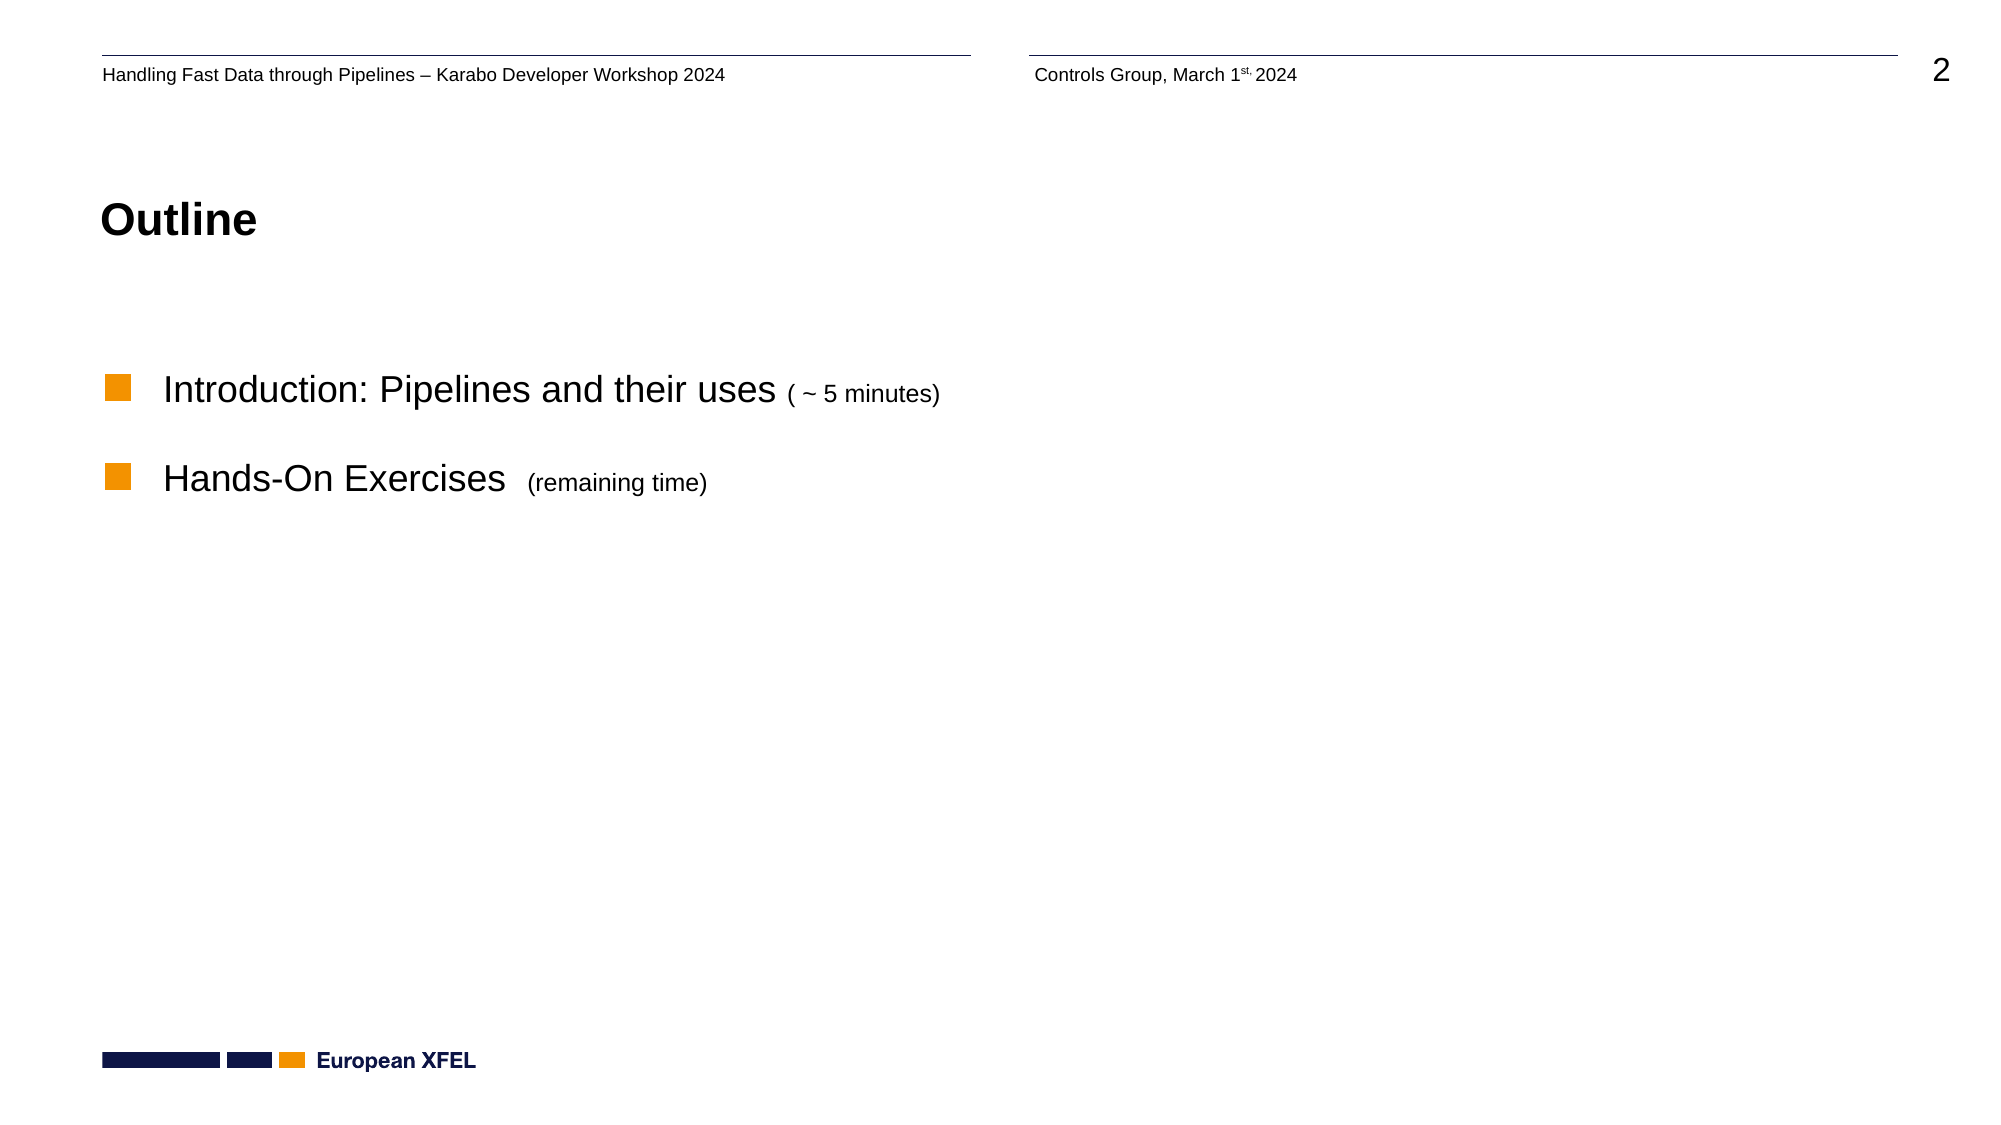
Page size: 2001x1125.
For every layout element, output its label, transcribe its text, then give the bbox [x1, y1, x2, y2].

title Outline [100, 116, 1898, 245]
list Introduction: Pipelines and their uses ( ~ 5 minutes) Hands-On Exercises (remaining time) [104, 187, 1530, 698]
